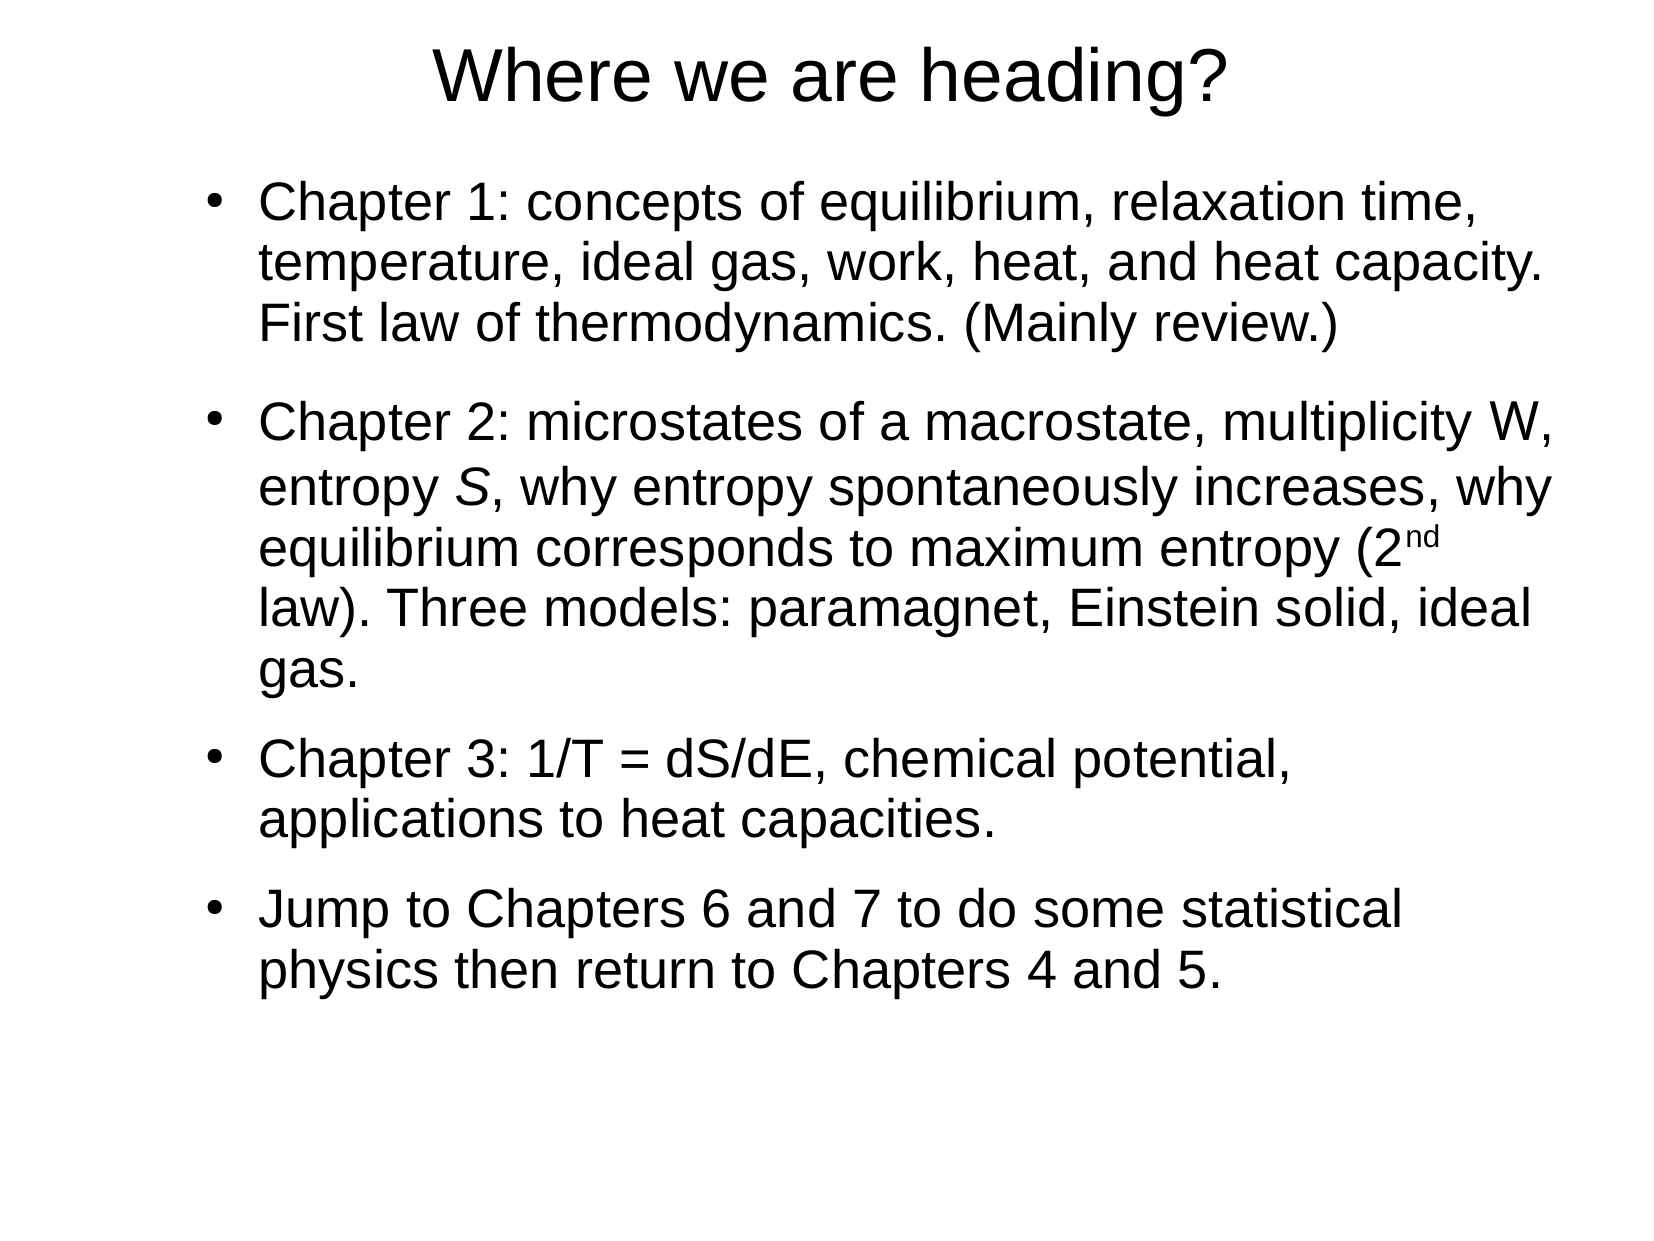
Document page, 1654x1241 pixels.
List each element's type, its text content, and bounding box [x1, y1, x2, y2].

title Where we are heading? [86, 0, 1576, 151]
list Chapter 1: concepts of equilibrium, relaxation time, temperature, ideal gas, work, heat, and heat capacity. First law of thermodynamics. (Mainly review.) Chapter 2: microstates of a macrostate, multiplicity W, entropy S, why entropy spontaneously increases, why equilibrium corresponds to maximum entropy (2nd law). Three models: paramagnet, Einstein solid, ideal gas. Chapter 3: 1/T = dS/dE, chemical potential, applications to heat capacities. Jump to Chapters 6 and 7 to do some statistical physics then return to Chapters 4 and 5. [187, 171, 1568, 999]
